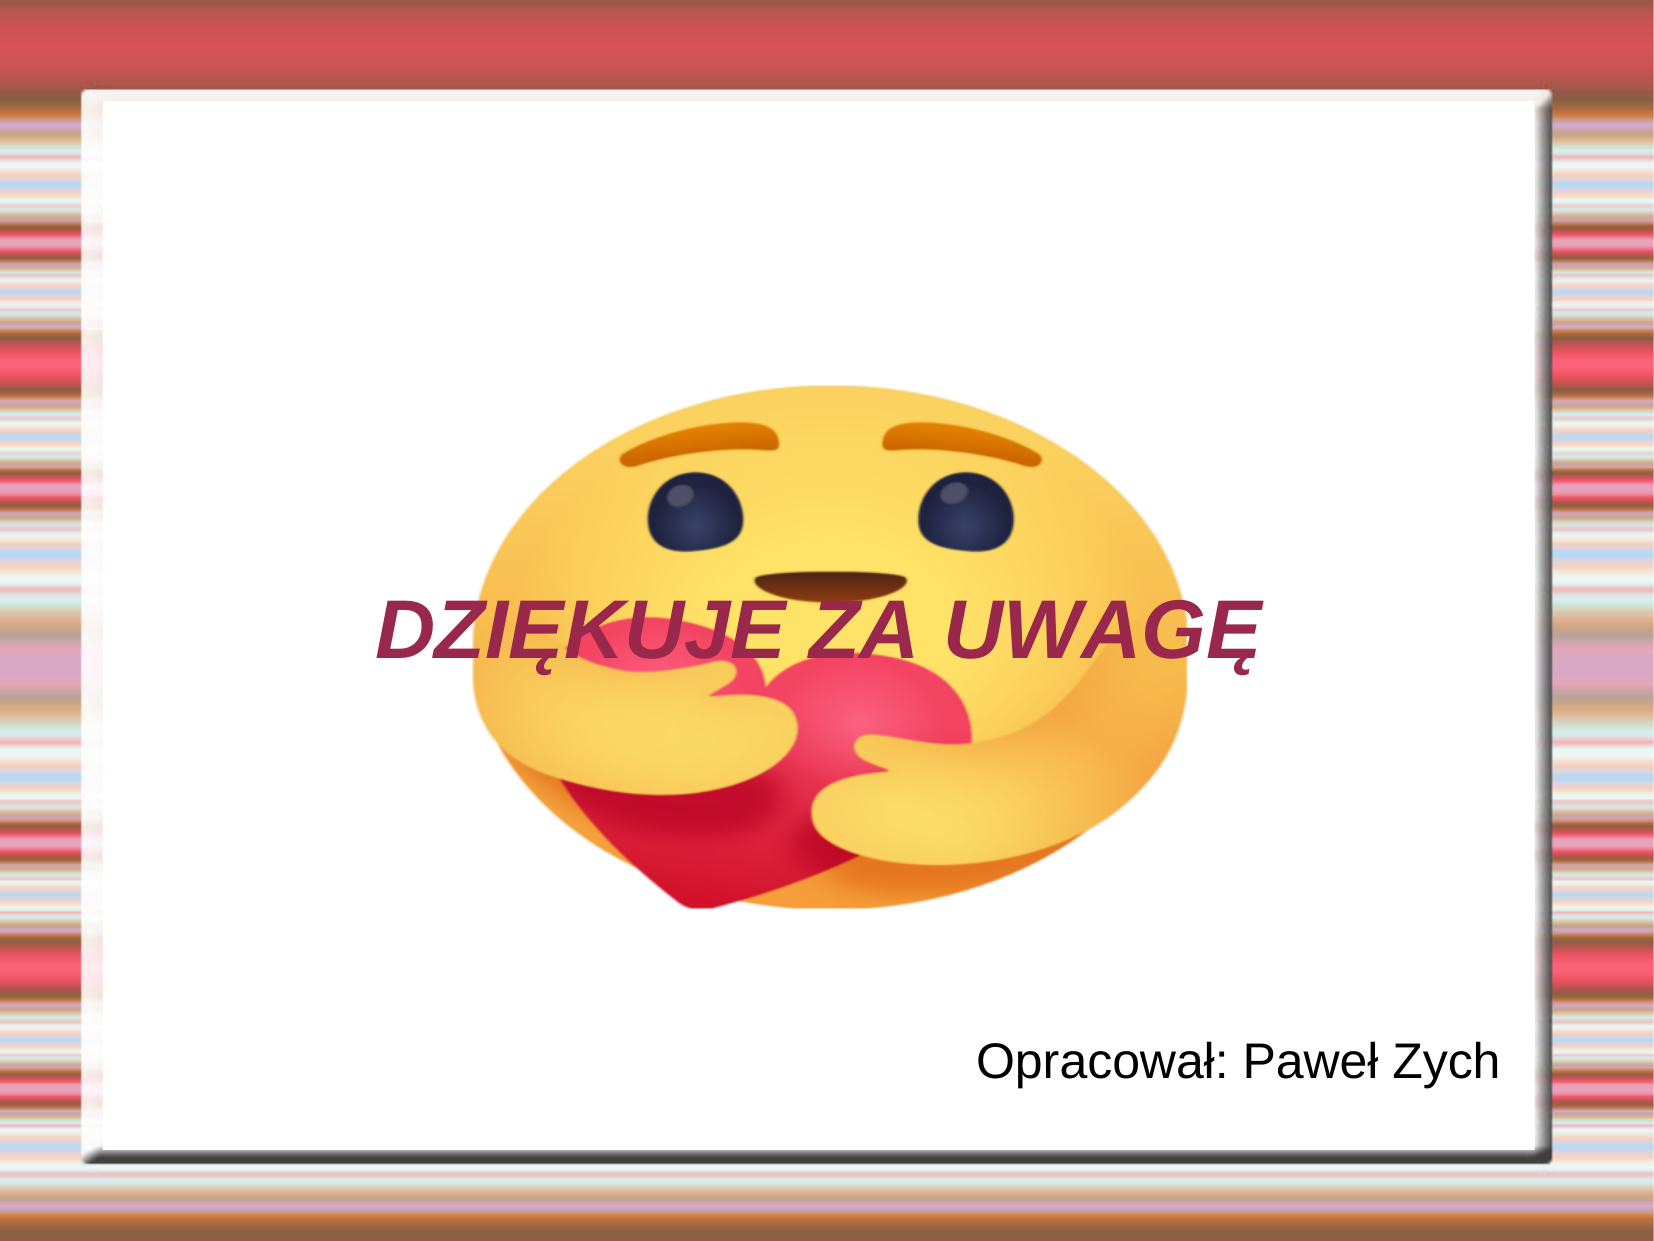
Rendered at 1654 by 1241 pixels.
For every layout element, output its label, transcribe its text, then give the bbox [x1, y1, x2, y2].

title DZIĘKUJE ZA UWAGĘ [102, 101, 1535, 1150]
text_box Opracował: Paweł Zych [976, 1033, 1501, 1090]
